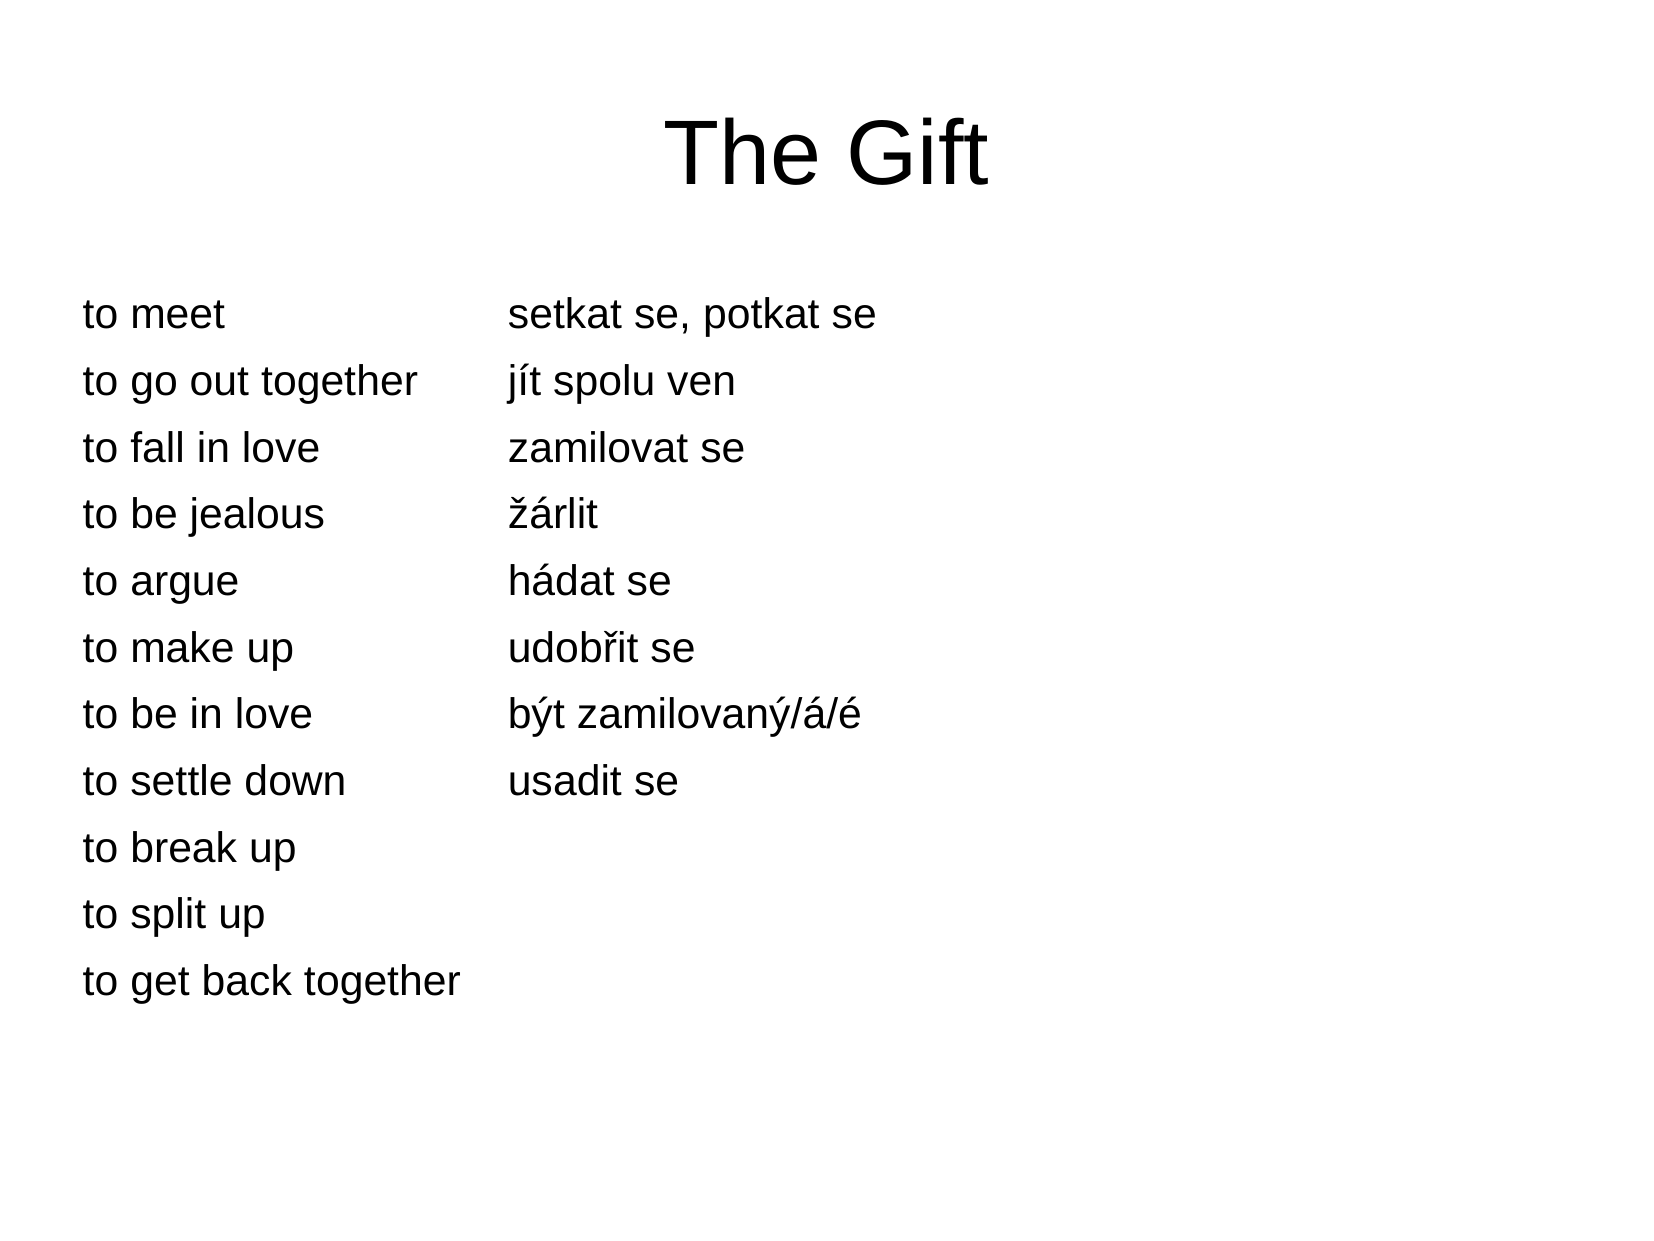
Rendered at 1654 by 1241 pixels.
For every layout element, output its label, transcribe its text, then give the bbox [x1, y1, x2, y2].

list to meet setkat se, potkat se to go out together jít spolu ven to fall in love zamilovat se to be jealous žárlit to argue hádat se to make up udobřit se to be in love být zamilovaný/á/é to settle down usadit se to break up to split up to get back together [82, 290, 1571, 1010]
title The Gift [82, 49, 1571, 257]
